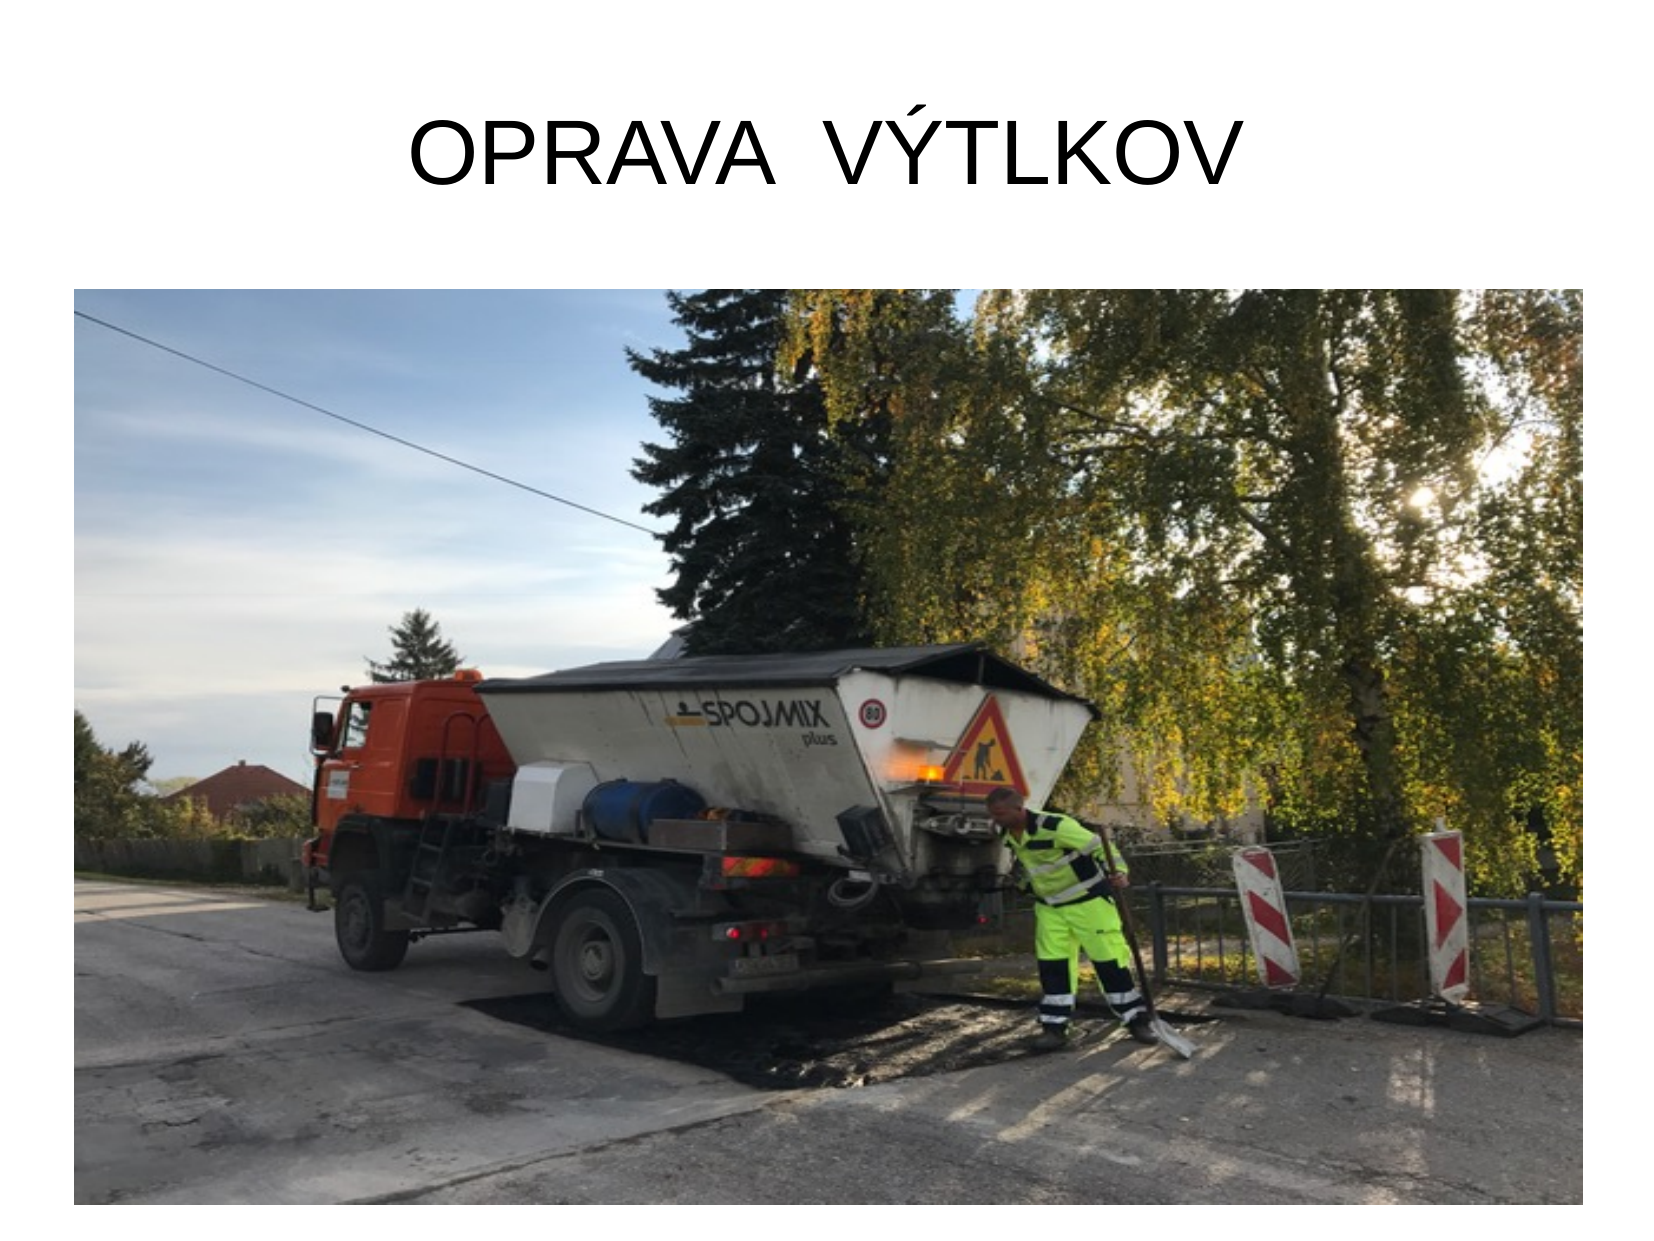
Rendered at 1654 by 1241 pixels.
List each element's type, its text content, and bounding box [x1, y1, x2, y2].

picture [74, 289, 1583, 1205]
title OPRAVA VÝTLKOV [82, 49, 1571, 257]
